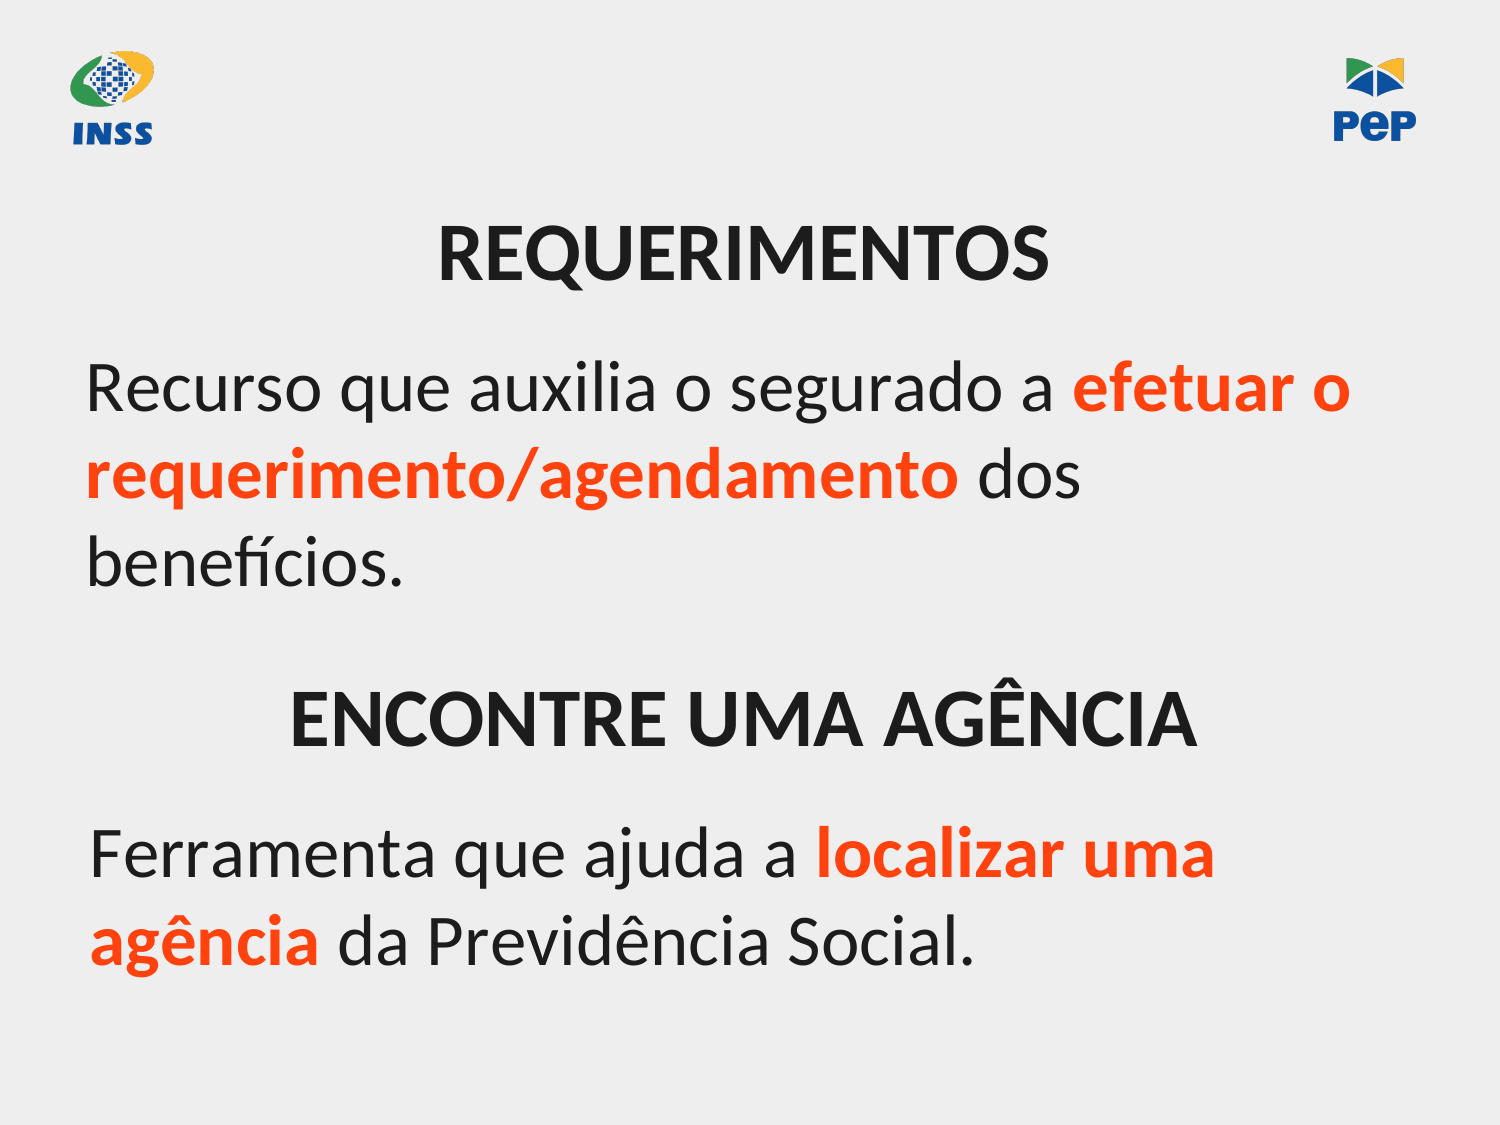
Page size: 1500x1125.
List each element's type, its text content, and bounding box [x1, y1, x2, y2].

picture [70, 51, 154, 145]
list [75, 66, 1426, 797]
list Ferramenta que ajuda a localizar uma agência da Previdência Social. [75, 797, 1426, 1022]
title ENCONTRE UMA AGÊNCIA [69, 665, 1420, 762]
title REQUERIMENTOS [69, 198, 1420, 296]
text_box Recurso que auxilia o segurado a efetuar o requerimento/agendamento dos benefícios. [70, 330, 1417, 609]
picture [1334, 58, 1416, 66]
